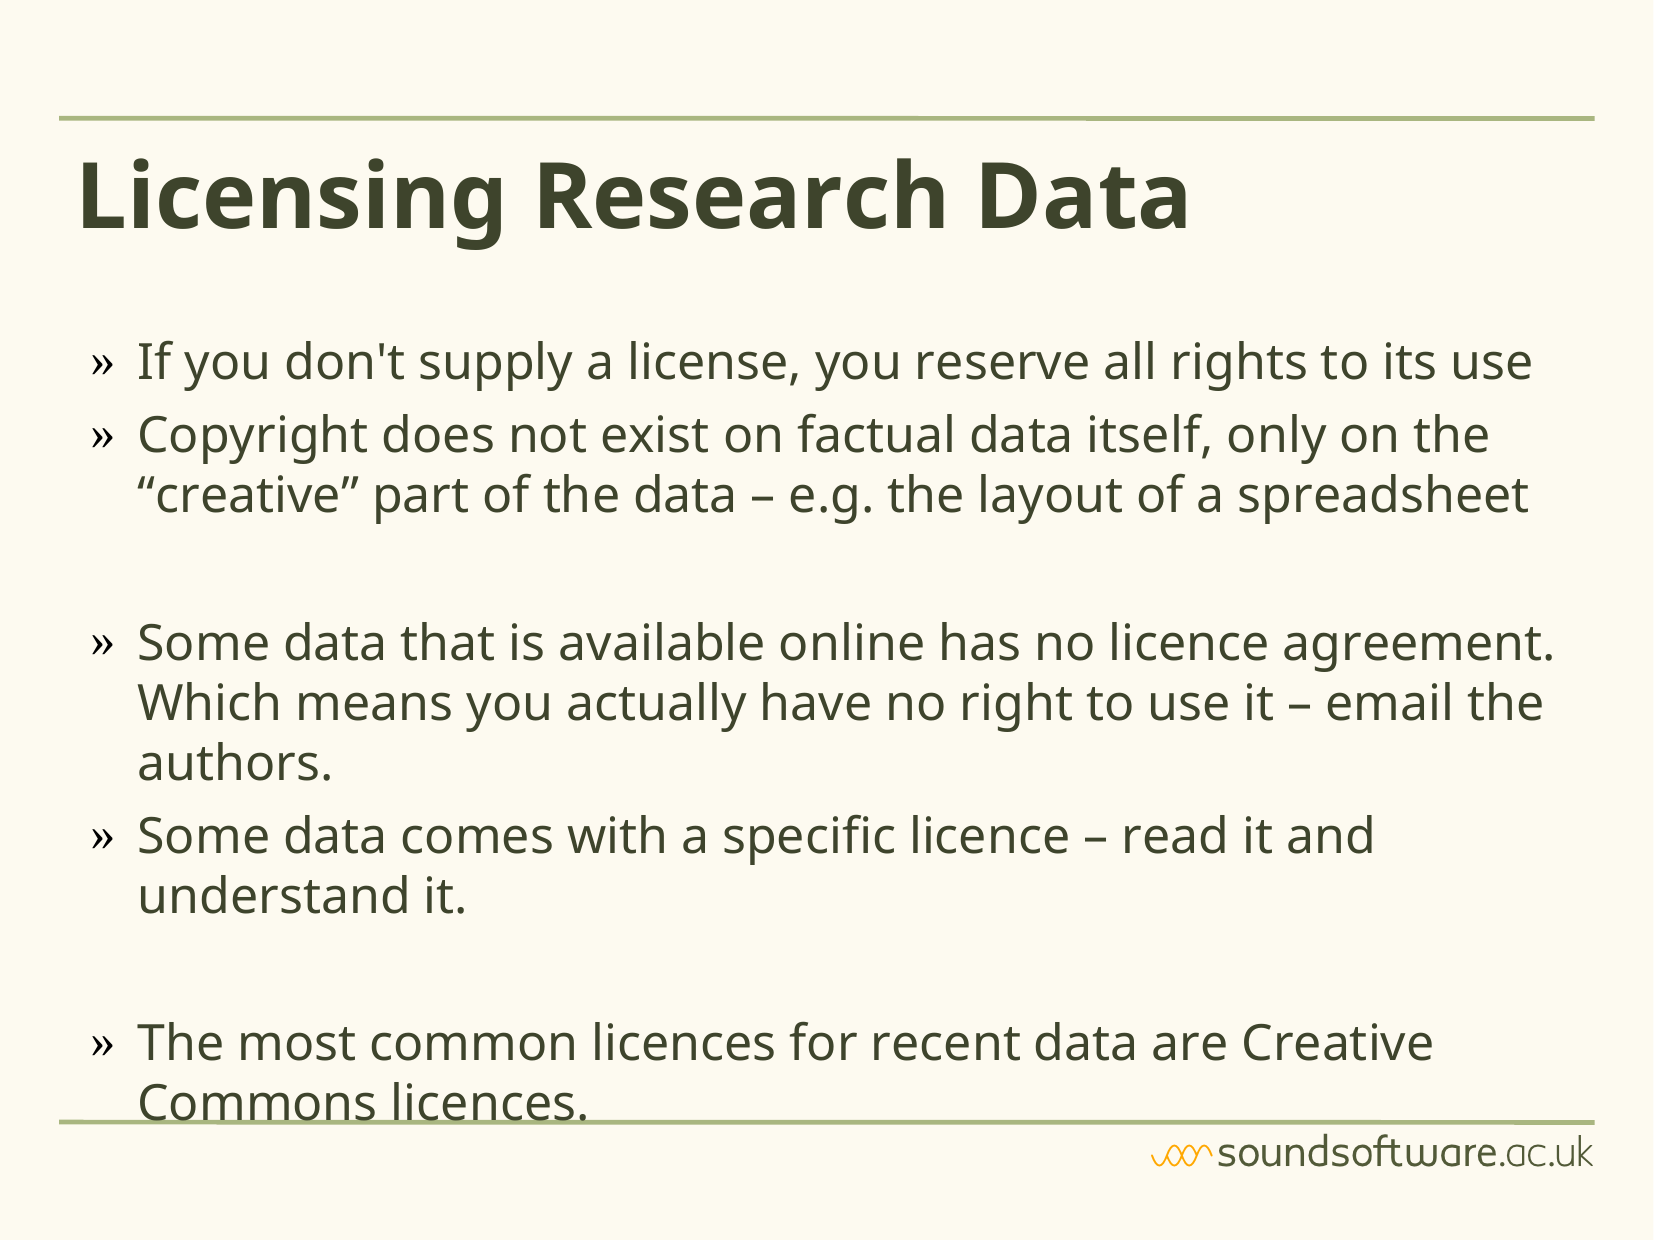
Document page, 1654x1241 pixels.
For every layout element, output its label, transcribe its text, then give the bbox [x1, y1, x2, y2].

picture [1151, 1140, 1593, 1167]
title Licensing Research Data [59, 109, 1594, 274]
list If you don't supply a license, you reserve all rights to its use Copyright does not exist on factual data itself, only on the “creative” part of the data – e.g. the layout of a spreadsheet Some data that is available online has no licence agreement. Which means you actually have no right to use it – email the authors. Some data comes with a specific licence – read it and understand it. The most common licences for recent data are Creative Commons licences. [59, 321, 1594, 1140]
